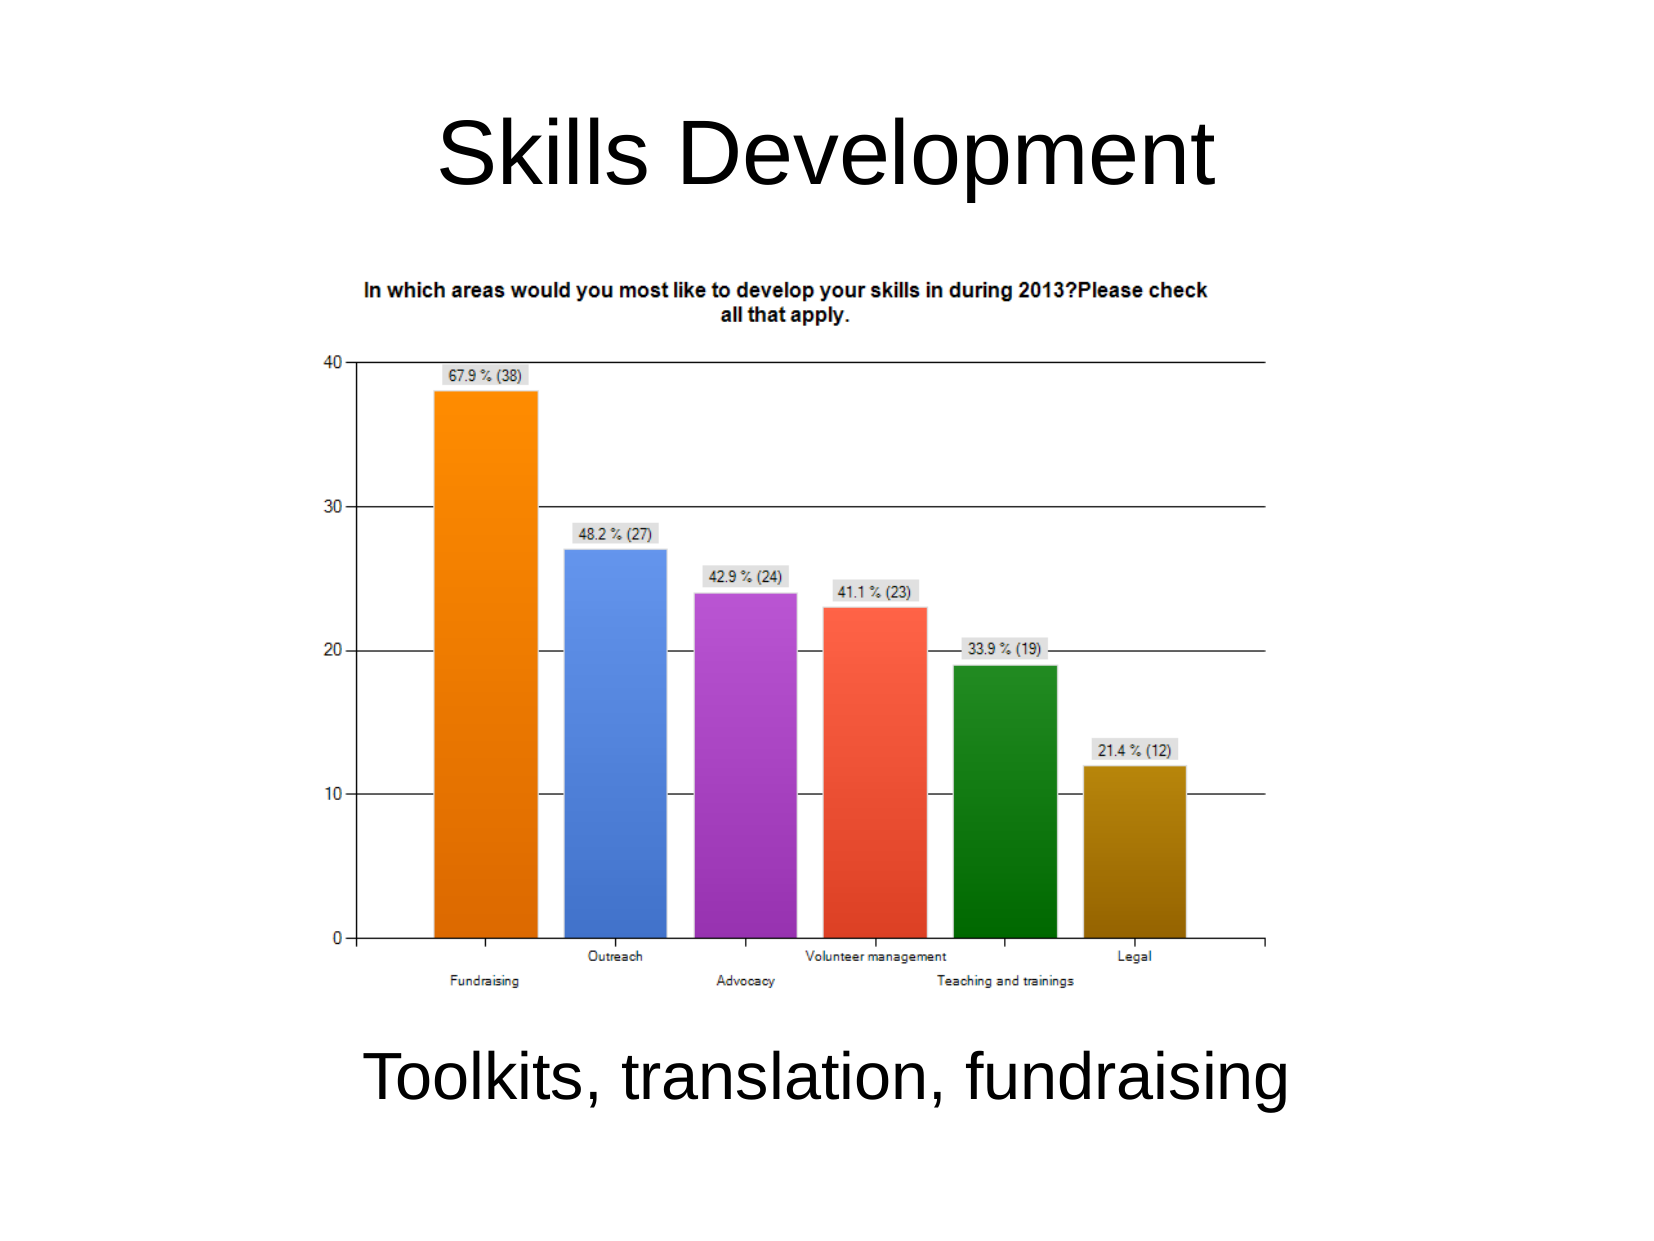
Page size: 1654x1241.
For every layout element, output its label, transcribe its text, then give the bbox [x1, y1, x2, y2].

list Toolkits, translation, fundraising [82, 1039, 1571, 1168]
title Skills Development [82, 49, 1571, 257]
picture [271, 255, 1302, 1028]
